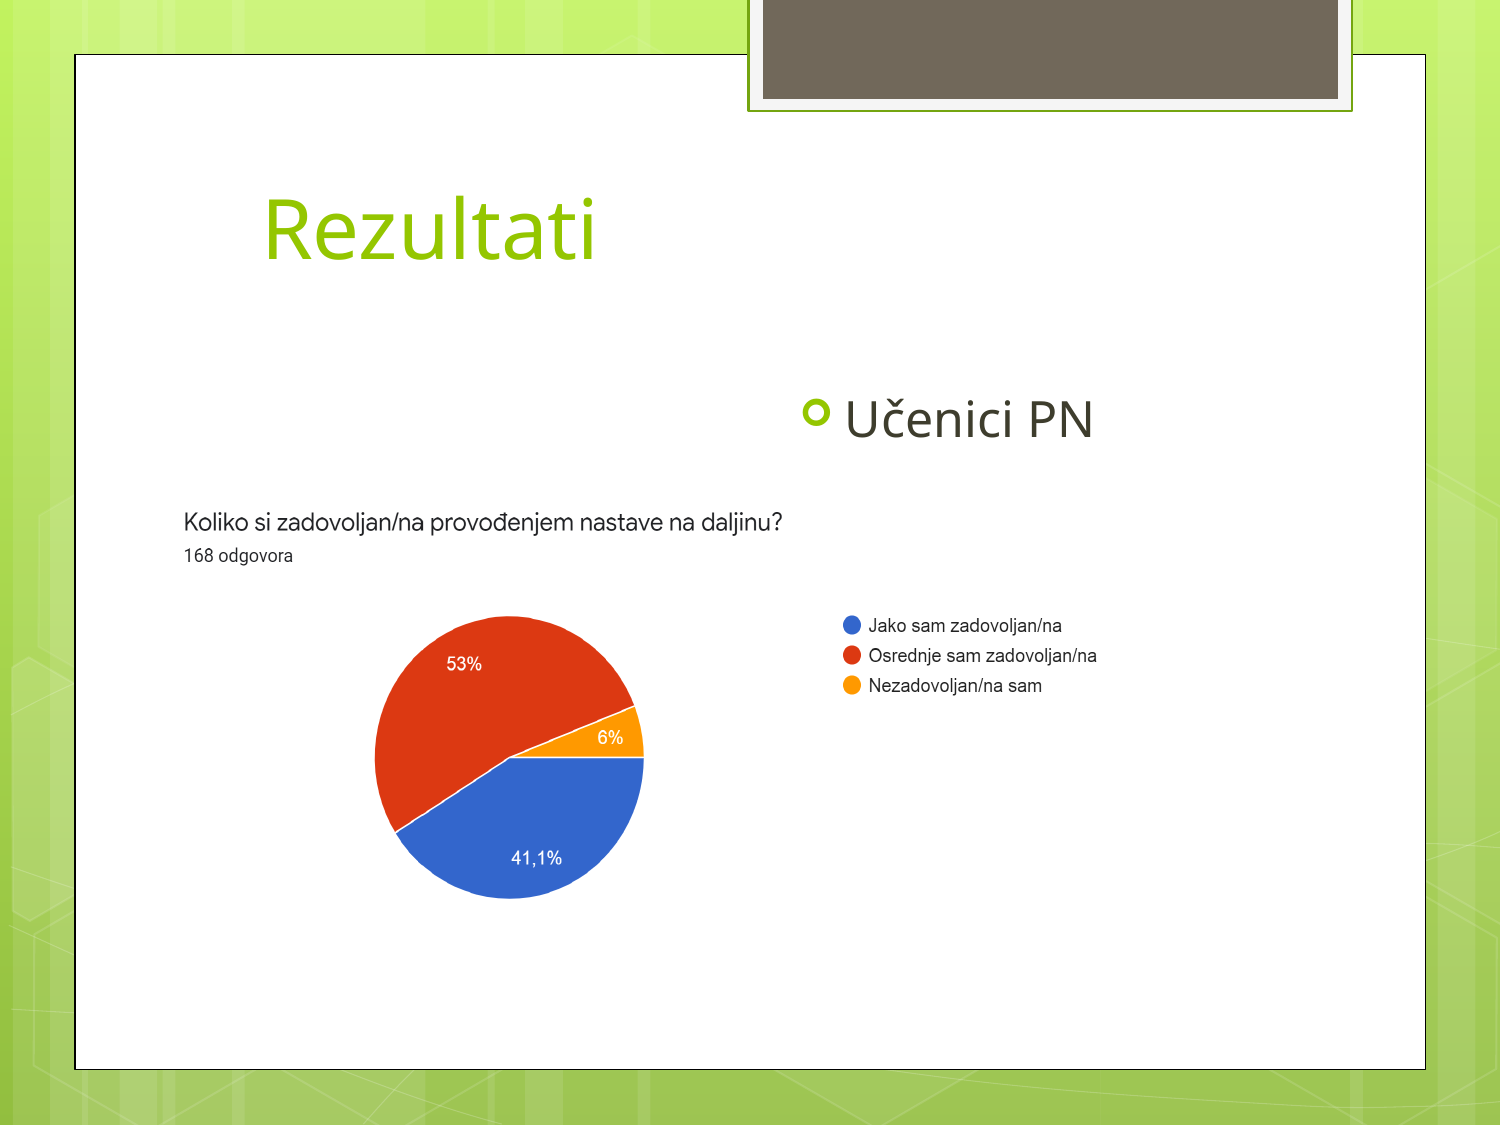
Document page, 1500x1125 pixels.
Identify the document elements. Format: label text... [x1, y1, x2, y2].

title Rezultati [171, 168, 1324, 357]
list Učenici PN [761, 379, 1324, 953]
picture [147, 468, 1247, 953]
